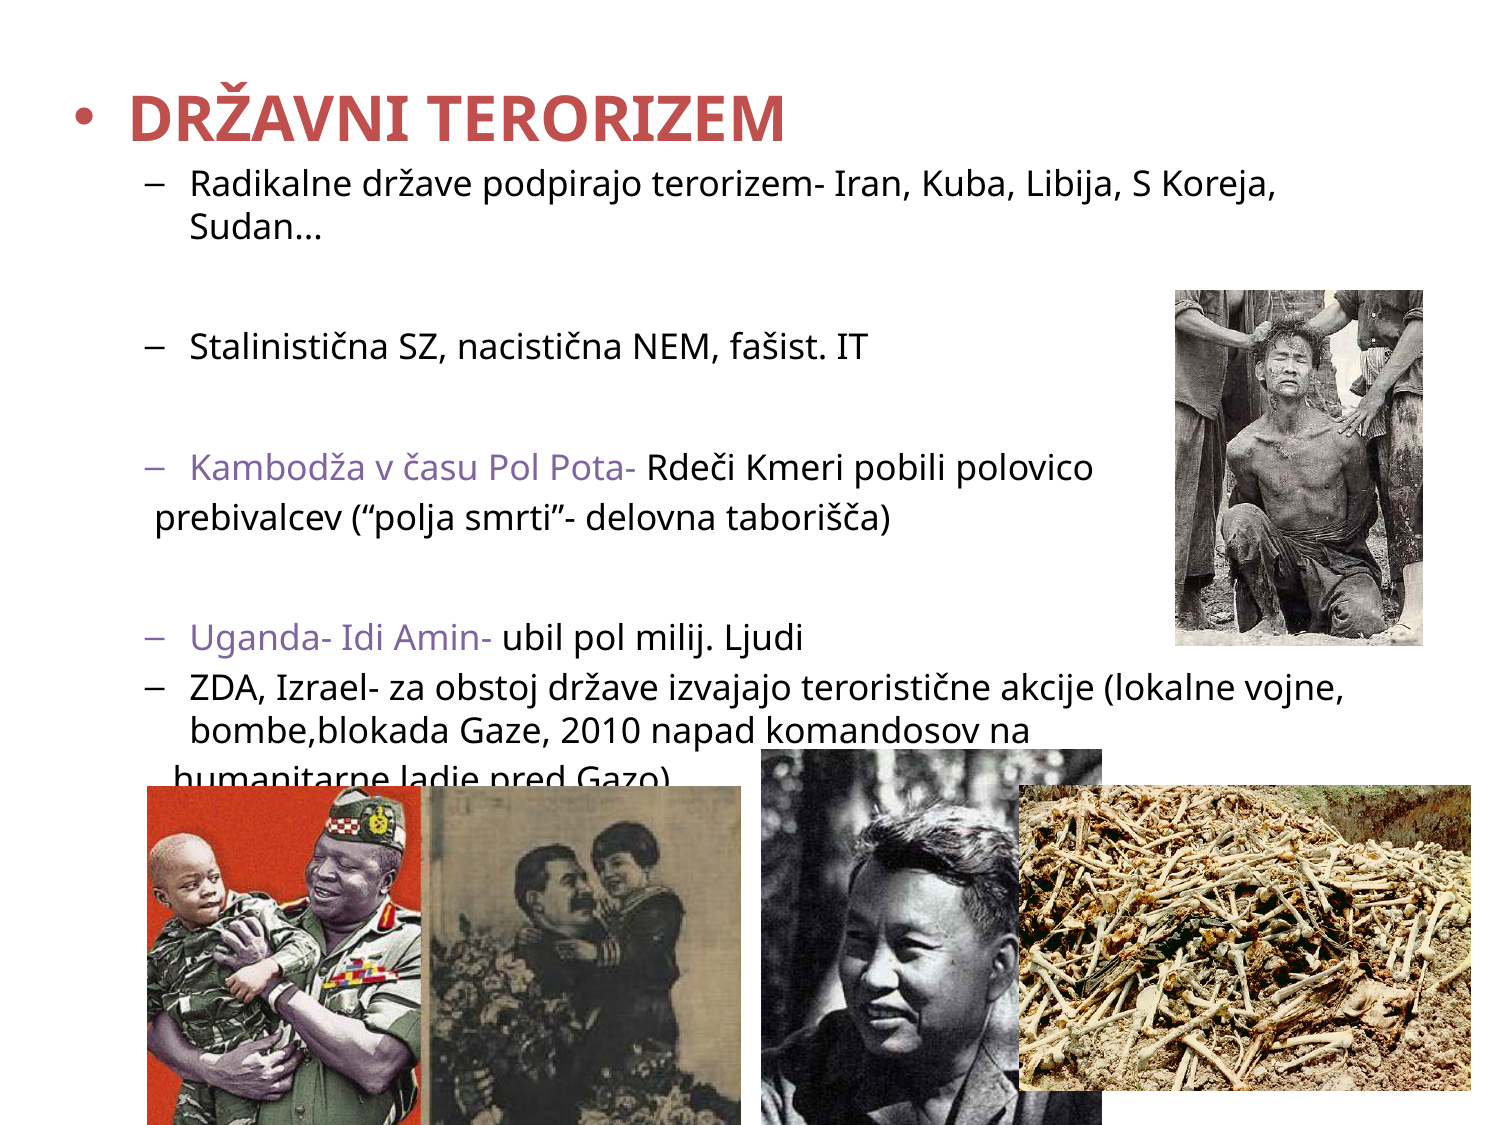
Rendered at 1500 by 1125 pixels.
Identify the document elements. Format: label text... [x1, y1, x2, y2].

list DRŽAVNI TERORIZEM Radikalne države podpirajo terorizem- Iran, Kuba, Libija, S Koreja, Sudan... Stalinistična SZ, nacistična NEM, fašist. IT Kambodža v času Pol Pota- Rdeči Kmeri pobili polovico prebivalcev (“polja smrti”- delovna taborišča) Uganda- Idi Amin- ubil pol milij. Ljudi ZDA, Izrael- za obstoj države izvajajo teroristične akcije (lokalne vojne, bombe,blokada Gaze, 2010 napad komandosov na humanitarne ladje pred Gazo) [58, 70, 1409, 813]
picture [761, 749, 1471, 1125]
picture [1175, 290, 1423, 646]
picture [147, 786, 741, 1125]
